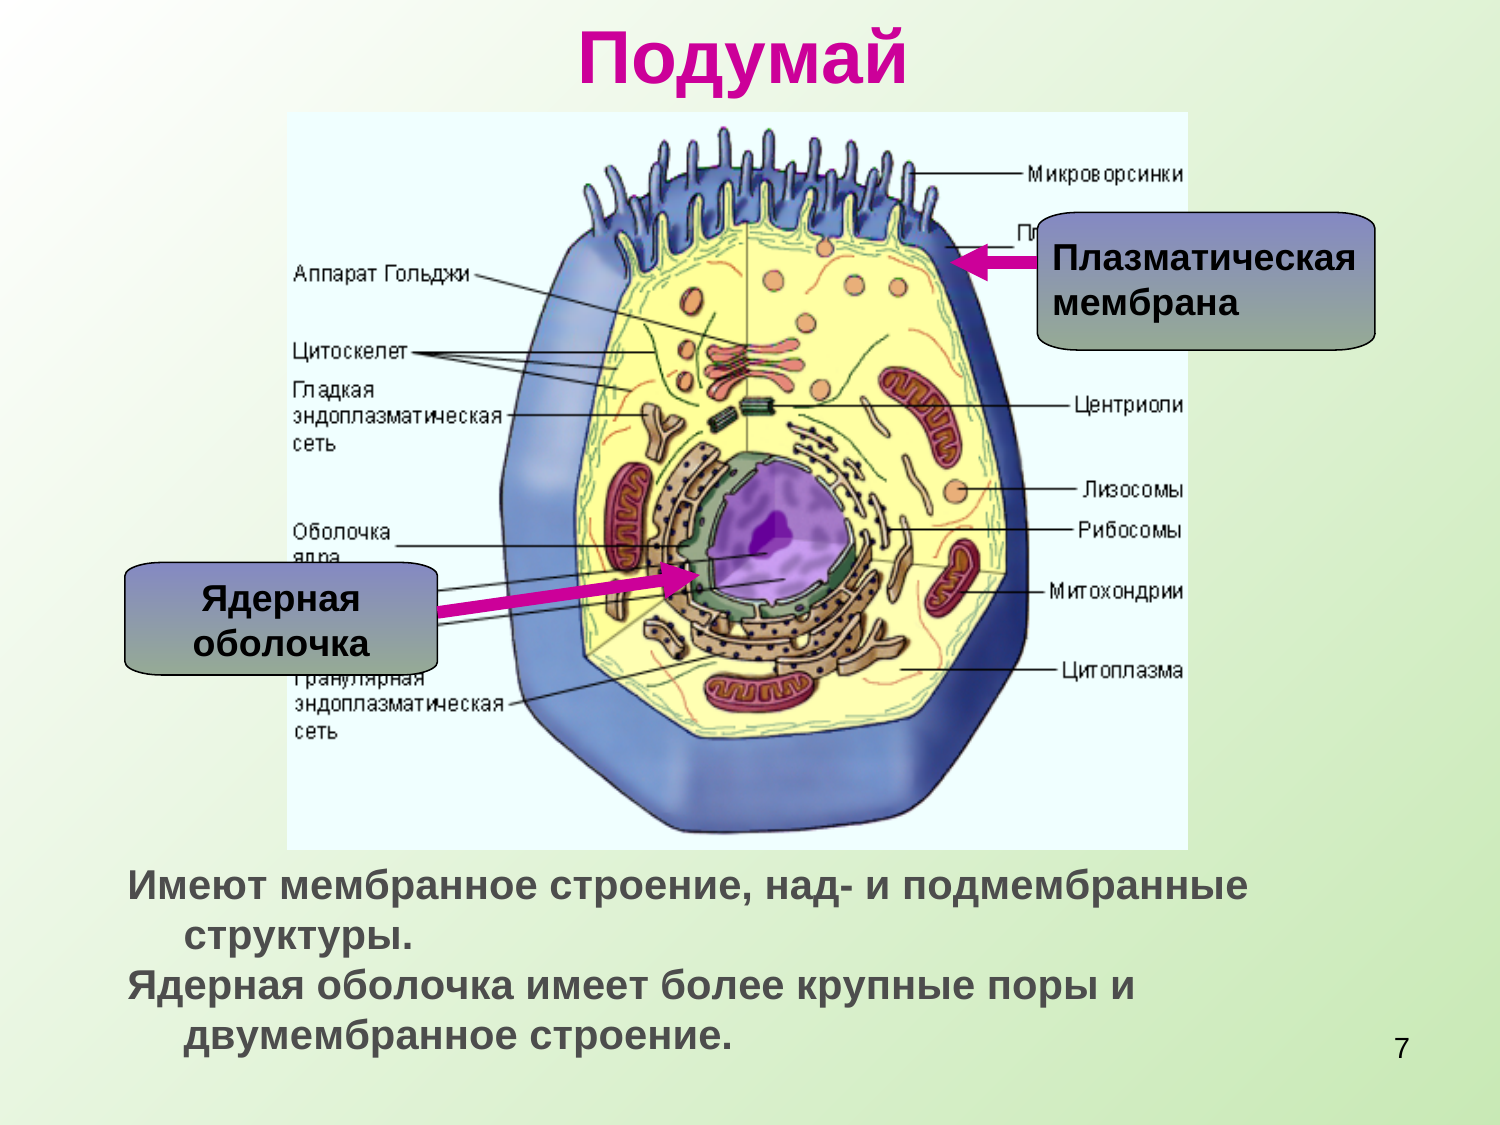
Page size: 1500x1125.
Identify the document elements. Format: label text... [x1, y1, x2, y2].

picture [287, 112, 1188, 849]
text_box Плазматическая мембрана [1037, 224, 1375, 331]
text_box [1039, 212, 1374, 224]
text_box Ядерная оболочка [124, 562, 438, 676]
text_box Имеют мембранное строение, над- и подмембранные структуры. Ядерная оболочка имеет более крупные поры и двумембранное строение. [112, 849, 1401, 1066]
text_box [1037, 331, 1375, 351]
text_box Подумай [562, 1, 946, 107]
